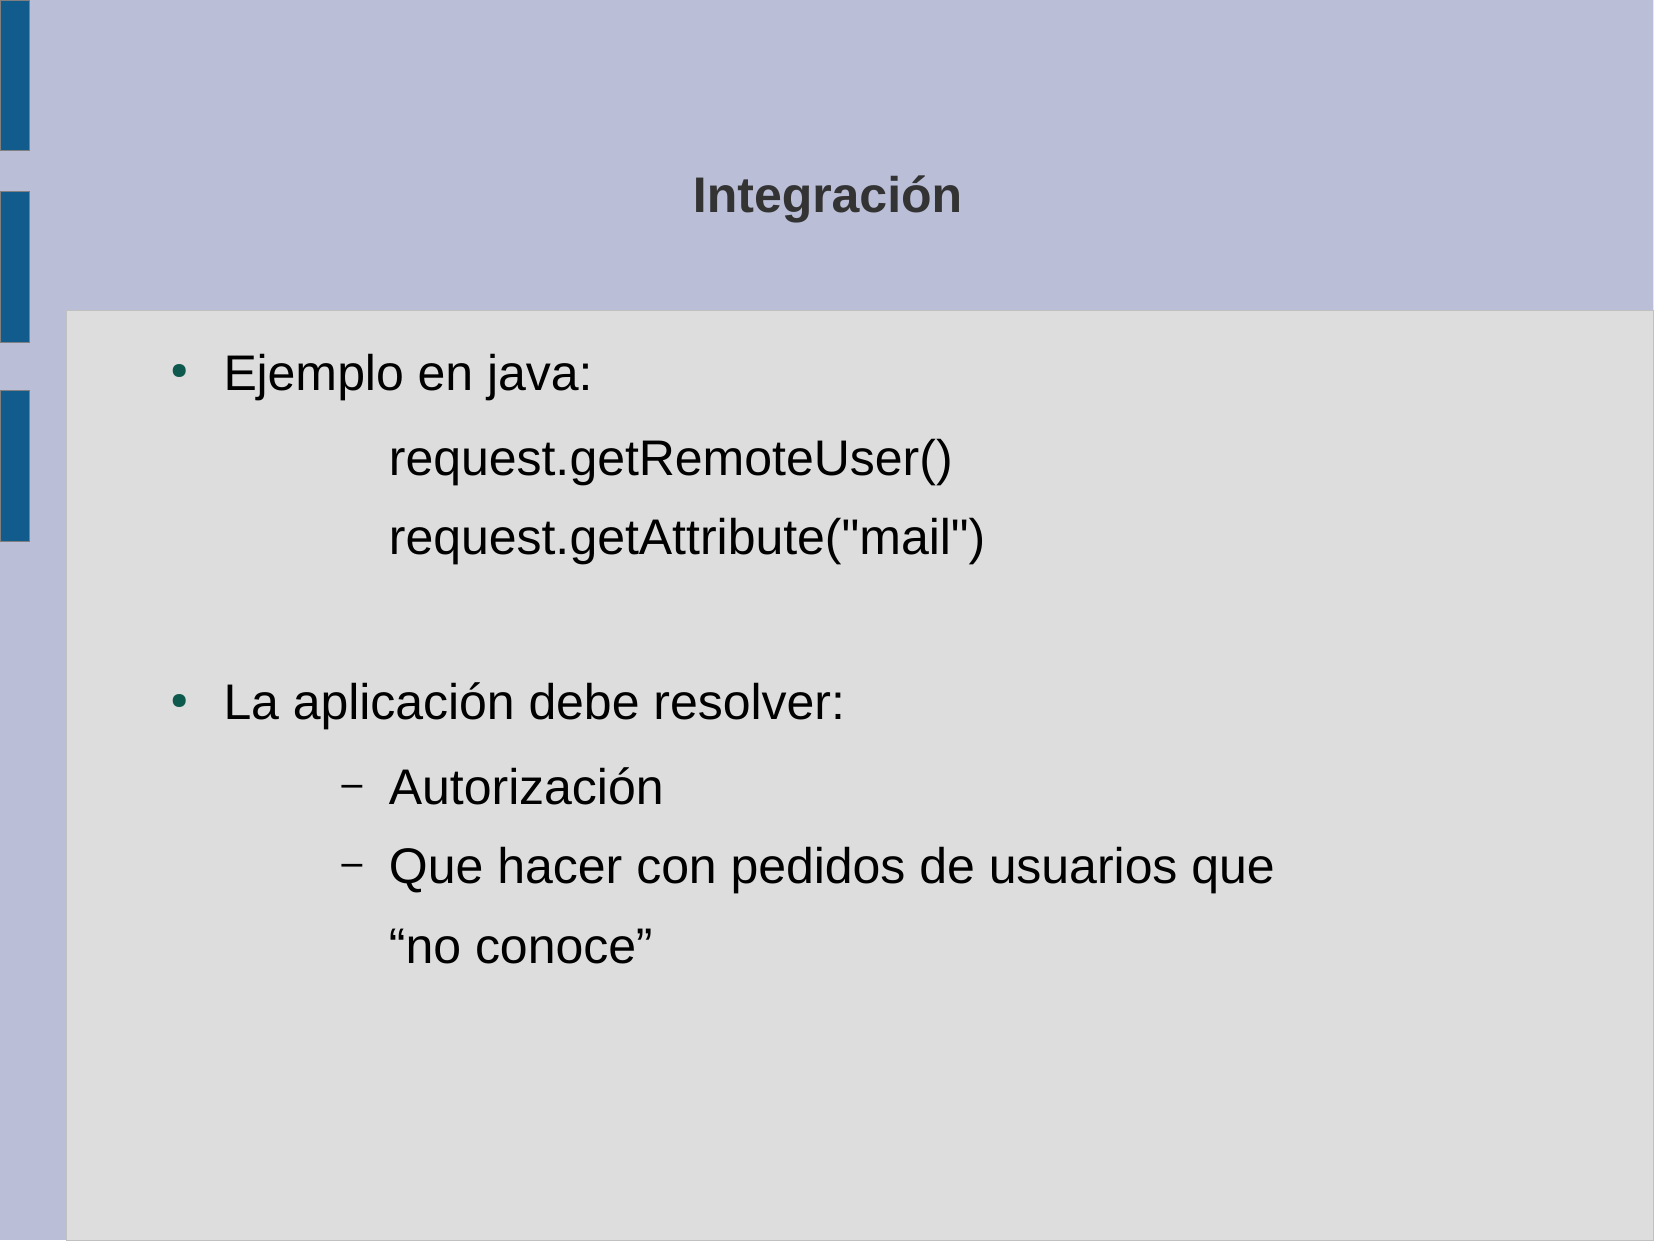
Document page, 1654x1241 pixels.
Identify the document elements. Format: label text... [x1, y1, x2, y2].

title Integración [121, 91, 1534, 299]
list Ejemplo en java: request.getRemoteUser() request.getAttribute("mail") La aplicación debe resolver: Autorización Que hacer con pedidos de usuarios que “no conoce” [152, 344, 1534, 1127]
